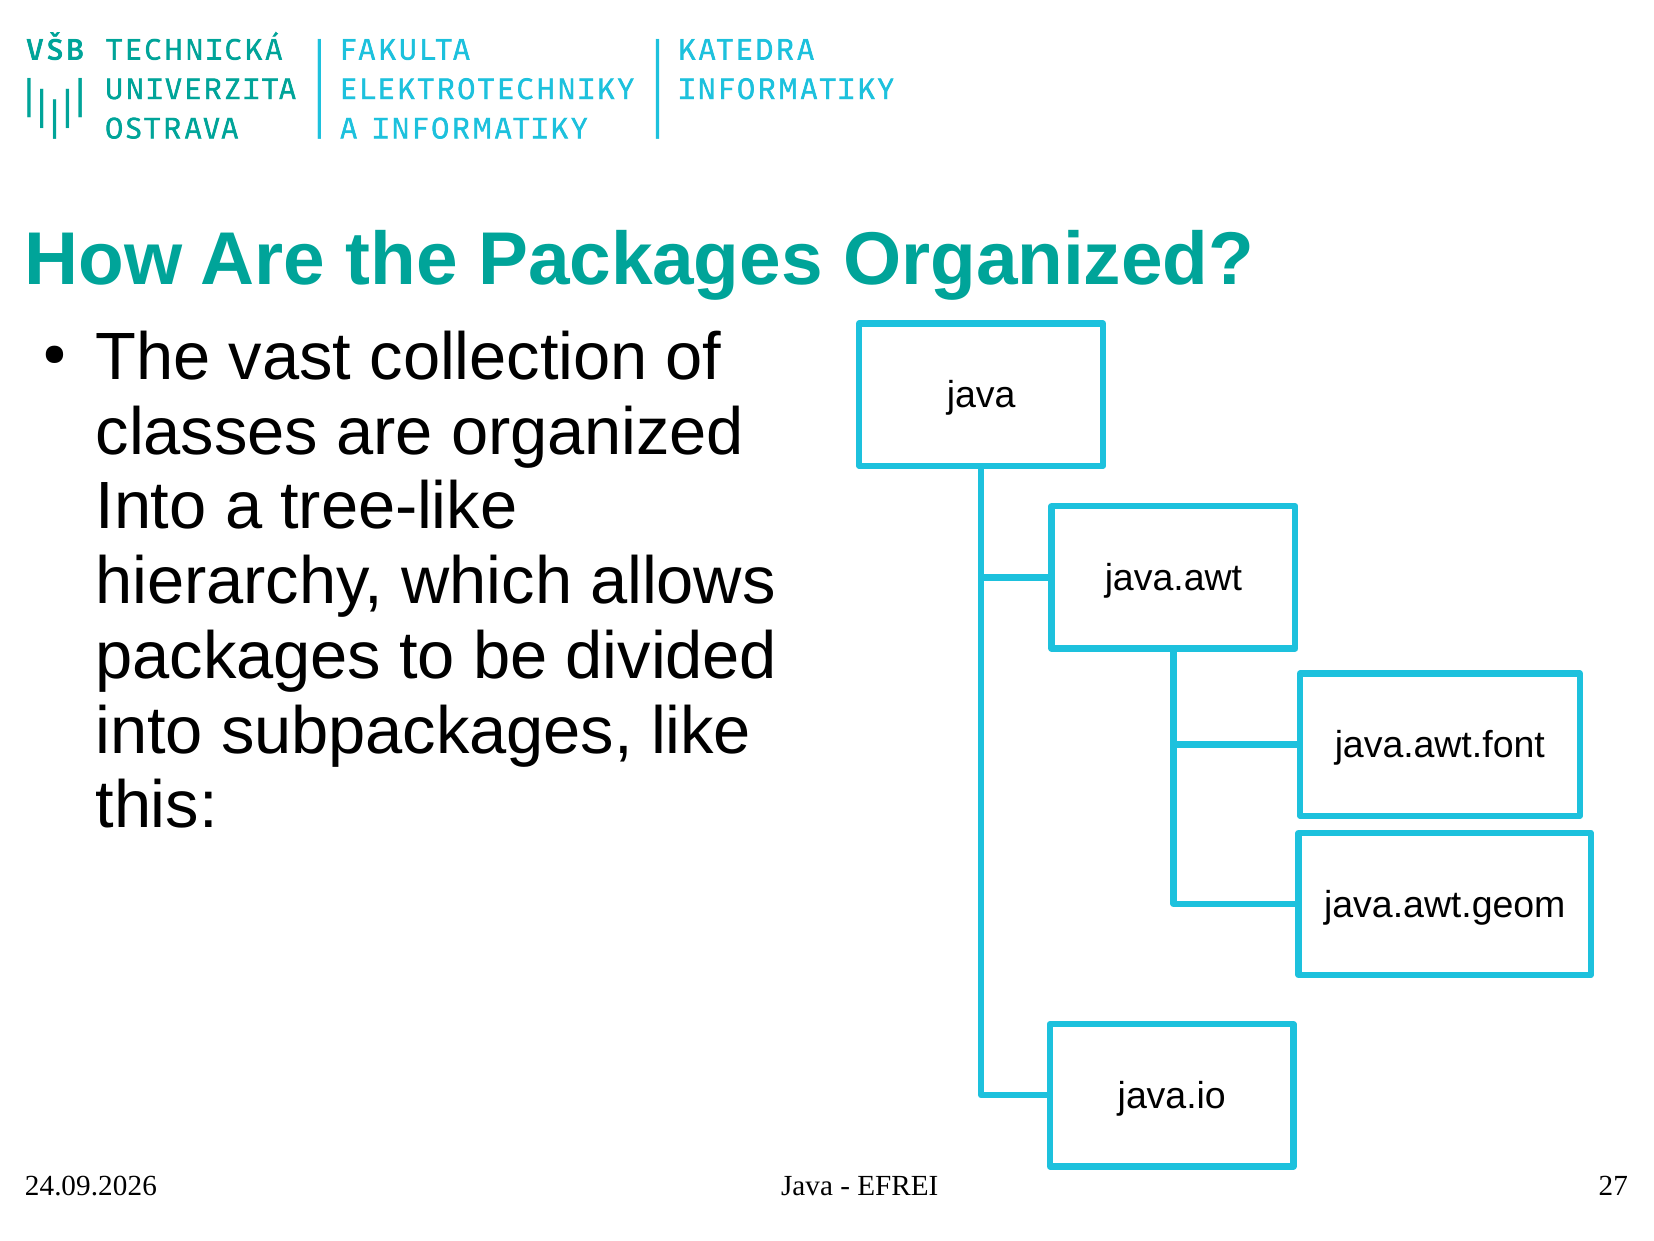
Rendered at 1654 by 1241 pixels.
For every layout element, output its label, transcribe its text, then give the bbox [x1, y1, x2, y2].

text_box java.awt [1051, 506, 1296, 649]
text_box java.io [1049, 1024, 1294, 1167]
text_box java [859, 323, 1104, 466]
title How Are the Packages Organized? [24, 169, 1629, 300]
picture [26, 31, 894, 139]
text_box java.awt.geom [1298, 832, 1591, 976]
list The vast collection of classes are organized Into a tree-like hierarchy, which allows packages to be divided into subpackages, like this: [24, 318, 808, 1146]
text_box java.awt.font [1300, 673, 1580, 816]
